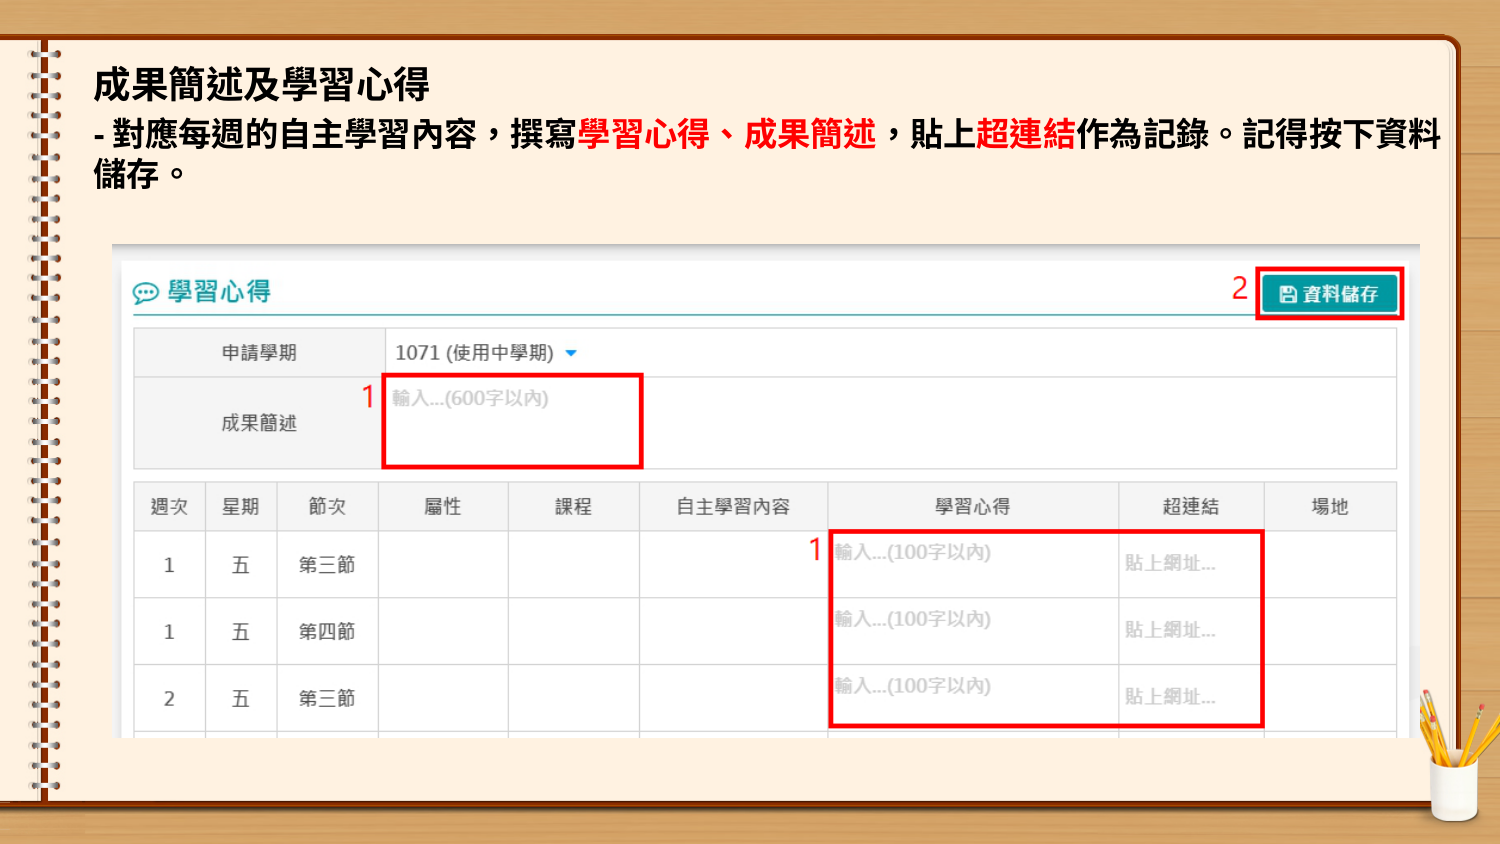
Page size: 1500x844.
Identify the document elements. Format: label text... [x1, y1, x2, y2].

text_box 成果簡述及學習心得 -對應每週的自主學習內容，撰寫學習心得、成果簡述，貼上超連結作為記錄。記得按下資料儲存。 [79, 8, 1473, 201]
picture [112, 244, 1420, 738]
